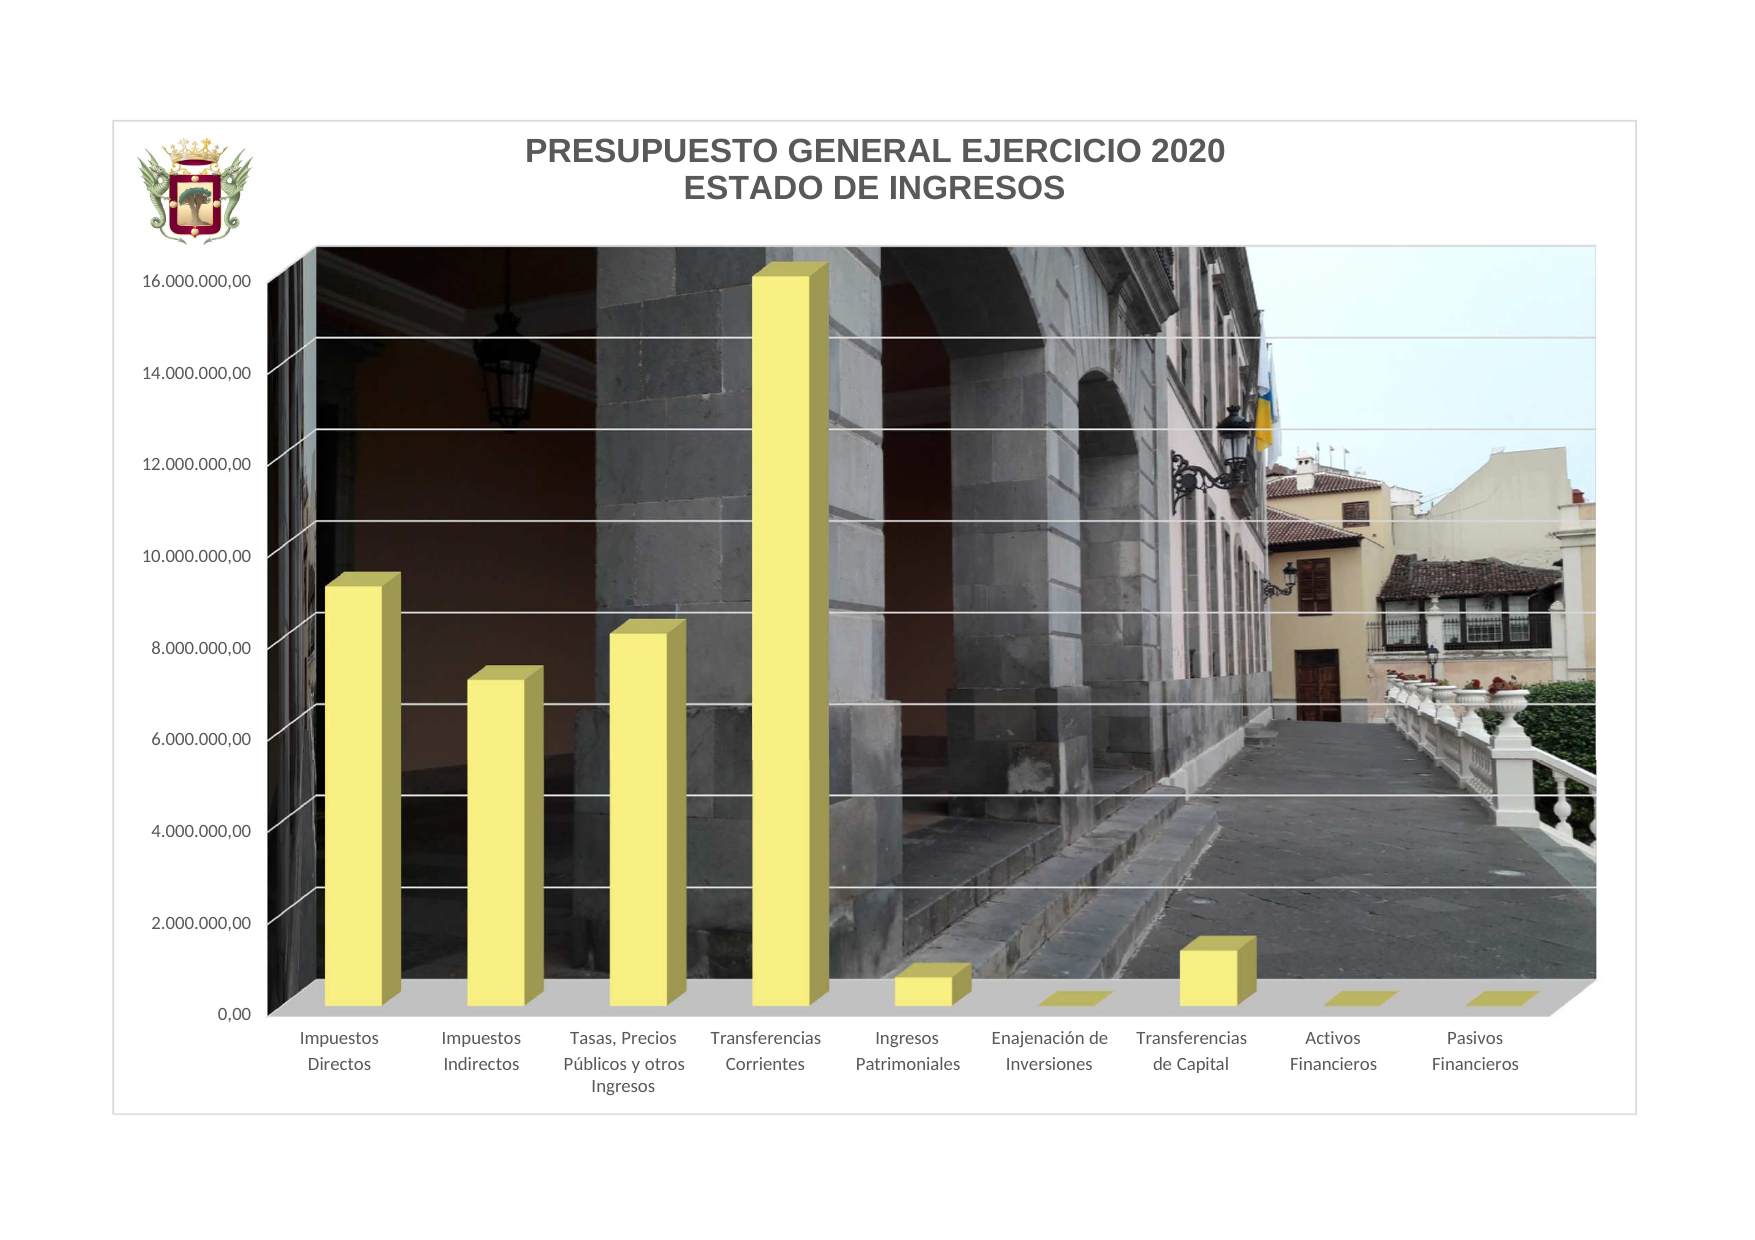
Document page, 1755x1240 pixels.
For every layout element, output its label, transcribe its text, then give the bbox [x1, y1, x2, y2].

text_box 6.000.000,00 [149, 731, 257, 755]
text_box Activos Financieros [1287, 1029, 1380, 1076]
text_box 14.000.000,00 [139, 364, 257, 388]
text_box 2.000.000,00 [149, 914, 257, 938]
text_box Impuestos Indirectos [439, 1029, 527, 1076]
text_box Tasas, Precios Públicos y otros Ingresos [561, 1029, 688, 1099]
text_box PRESUPUESTO GENERAL EJERCICIO 2020 ESTADO DE INGRESOS [524, 133, 1227, 210]
text_box Enajenación de Inversiones [989, 1029, 1111, 1076]
text_box Transferencias Corrientes [707, 1029, 825, 1076]
text_box Pasivos Financieros [1429, 1029, 1522, 1076]
text_box 0,00 [215, 1006, 257, 1030]
text_box 16.000.000,00 [139, 272, 257, 296]
text_box Transferencias de Capital [1133, 1029, 1251, 1076]
text_box 8.000.000,00 [149, 639, 257, 663]
text_box Ingresos Patrimoniales [852, 1029, 964, 1076]
text_box 10.000.000,00 [139, 547, 257, 571]
text_box 4.000.000,00 [149, 822, 257, 846]
text_box 12.000.000,00 [139, 456, 257, 479]
text_box Impuestos Directos [297, 1029, 385, 1076]
text_box [112, 119, 1638, 1116]
